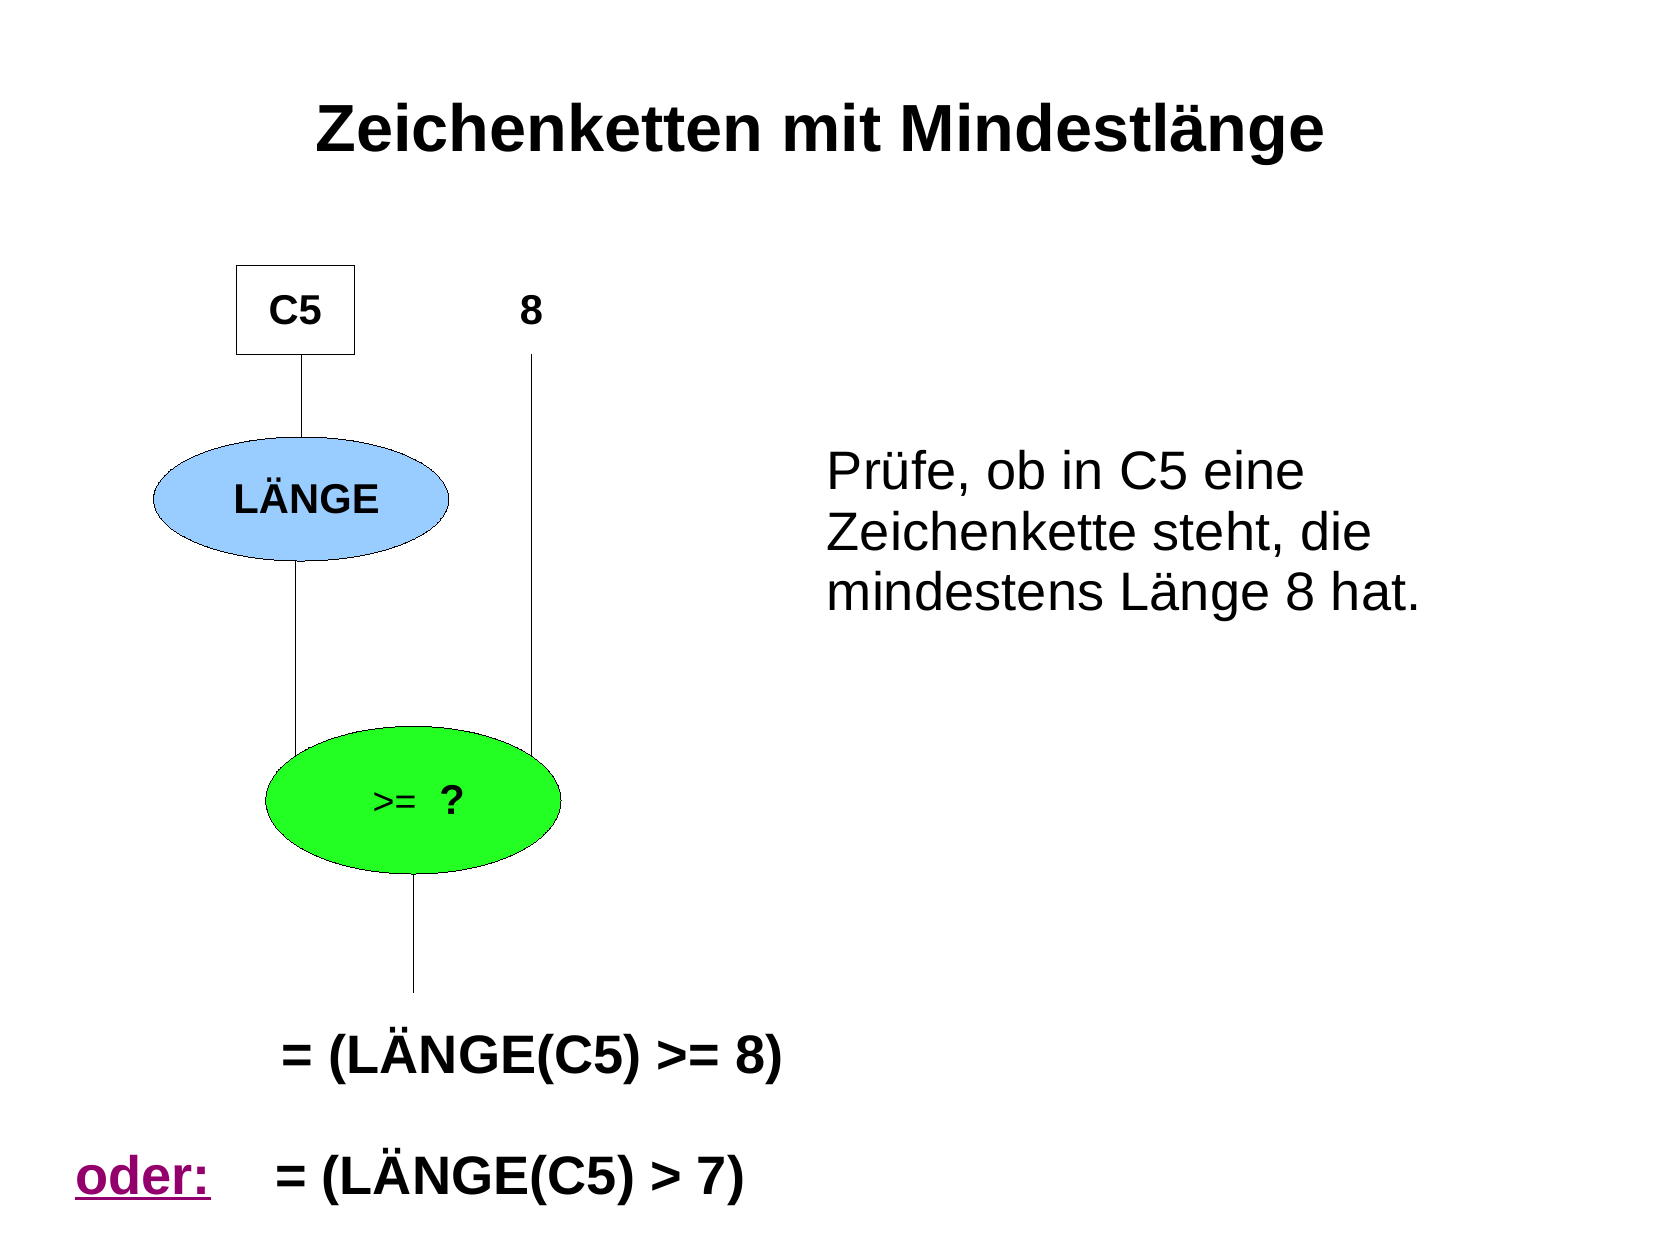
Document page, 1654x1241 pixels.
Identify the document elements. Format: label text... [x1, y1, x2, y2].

title Zeichenketten mit Mindestlänge [76, 49, 1565, 207]
title Prüfe, ob in C5 eine Zeichenkette steht, die mindestens Länge 8 hat. [826, 324, 1595, 739]
text_box >= ? [265, 726, 562, 875]
text_box LÄNGE [153, 437, 449, 562]
text_box C5 [236, 265, 355, 355]
title = (LÄNGE(C5) > 7) [59, 1015, 827, 1216]
text_box 8 [472, 265, 591, 355]
